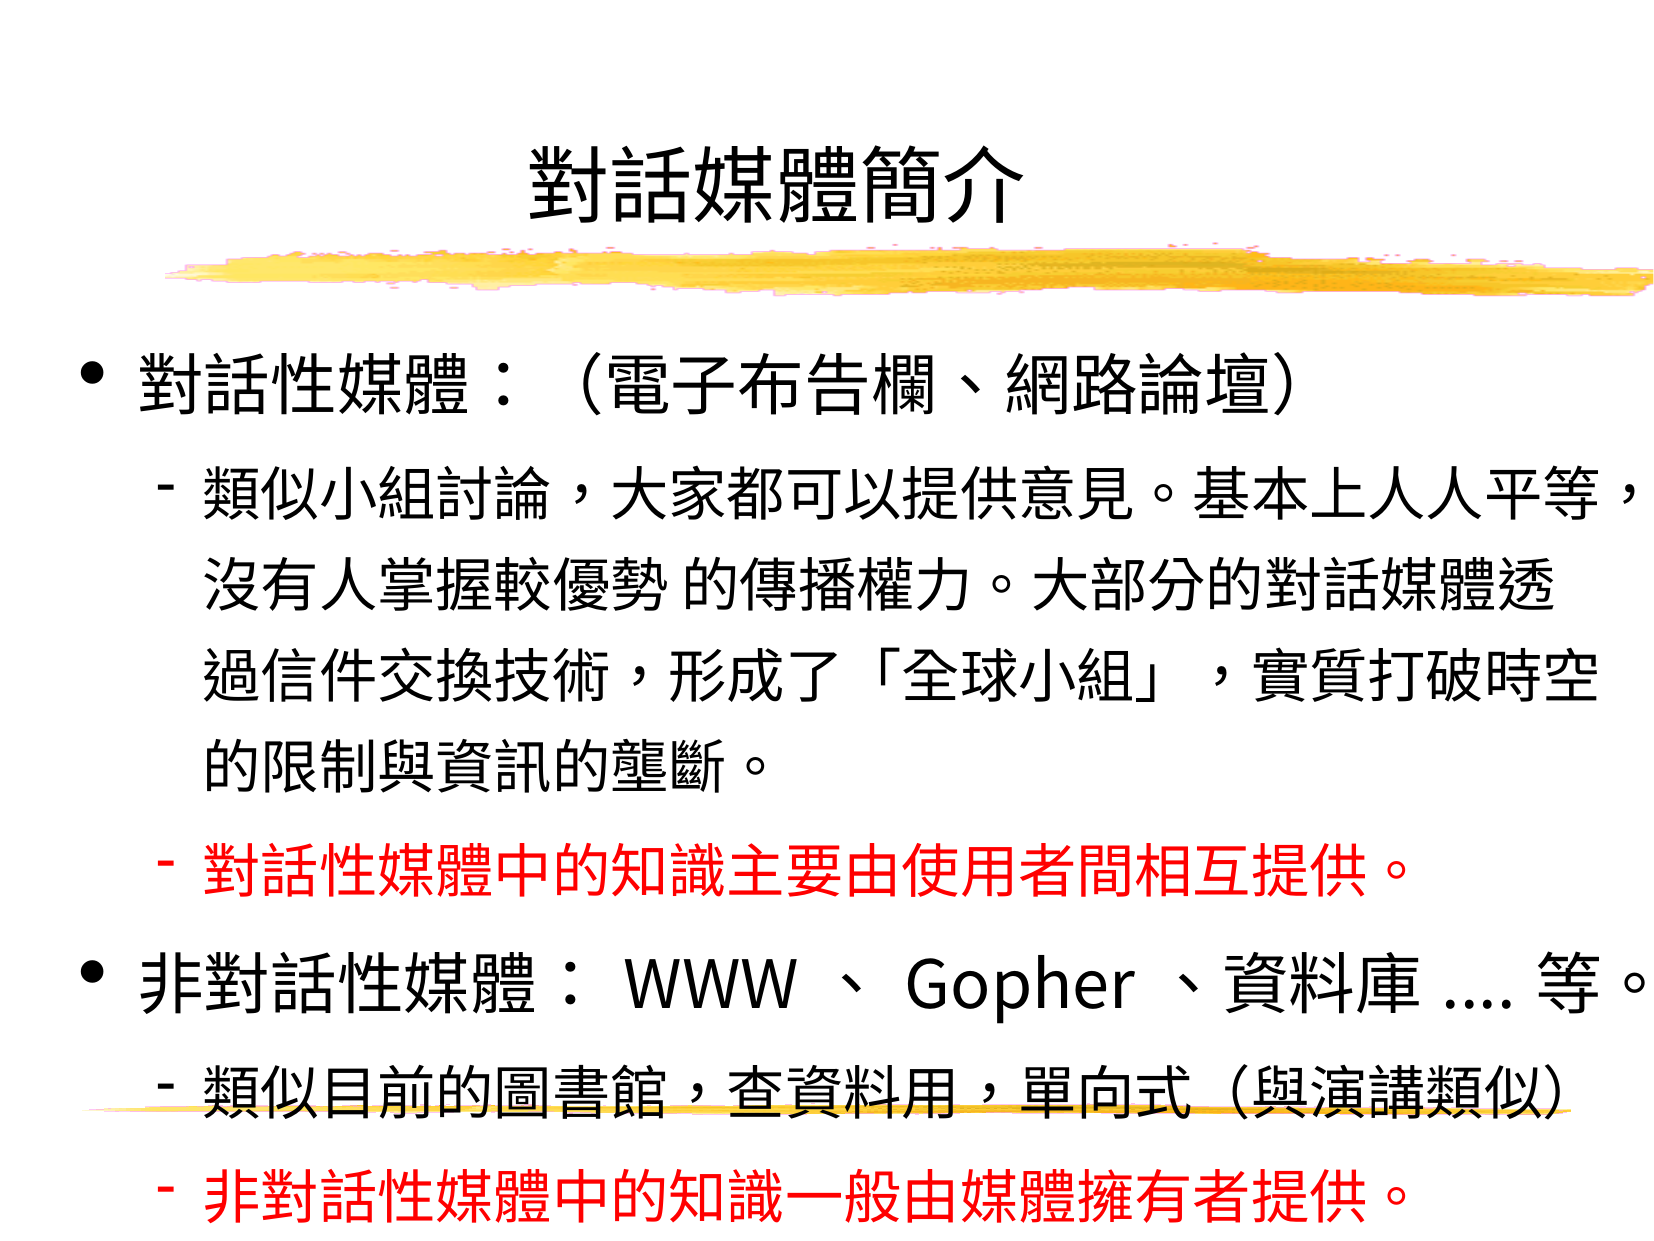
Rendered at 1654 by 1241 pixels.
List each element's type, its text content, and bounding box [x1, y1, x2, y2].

title 對話媒體簡介 [73, 41, 1479, 249]
list 對話性媒體：（電子布告欄、網路論壇） 類似小組討論，大家都可以提供意見。基本上人人平等，沒有人掌握較優勢 的傳播權力。大部分的對話媒體透過信件交換技術，形成了「全球小組」，實質打破時空的限制與資訊的壟斷。 對話性媒體中的知識主要由使用者間相互提供。 非對話性媒體：WWW、Gopher、資料庫....等。 類似目前的圖書館，查資料用，單向式（與演講類似） 非對話性媒體中的知識一般由媒體擁有者提供。 [66, 316, 1619, 1115]
picture [165, 237, 1654, 308]
